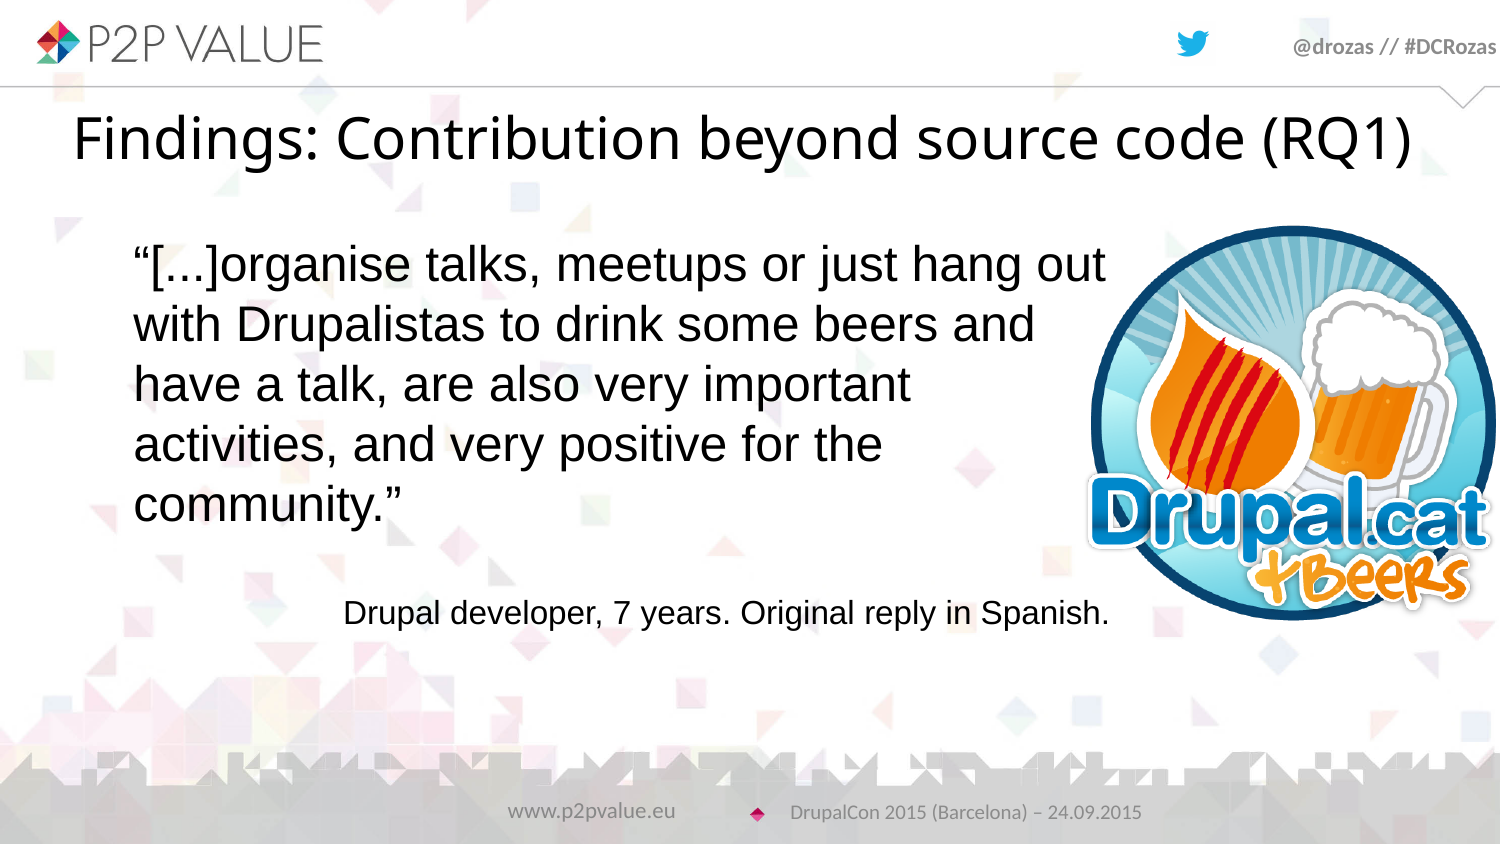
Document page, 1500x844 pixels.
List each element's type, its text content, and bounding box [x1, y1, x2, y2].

picture [0, 0, 1500, 844]
text_box www.p2pvalue.eu [501, 789, 720, 829]
subtitle “[...]organise talks, meetups or just hang out with Drupalistas to drink some beers and have a talk, are also very important activities, and very positive for the community.” Drupal developer, 7 years. Original reply in Spanish. [120, 225, 1126, 781]
text_box @drozas // #DCRozas [1170, 15, 1500, 76]
text_box DrupalCon 2015 (Barcelona) – 24.09.2015 [777, 788, 1470, 834]
title Findings: Contribution beyond source code (RQ1) [0, 92, 1486, 181]
